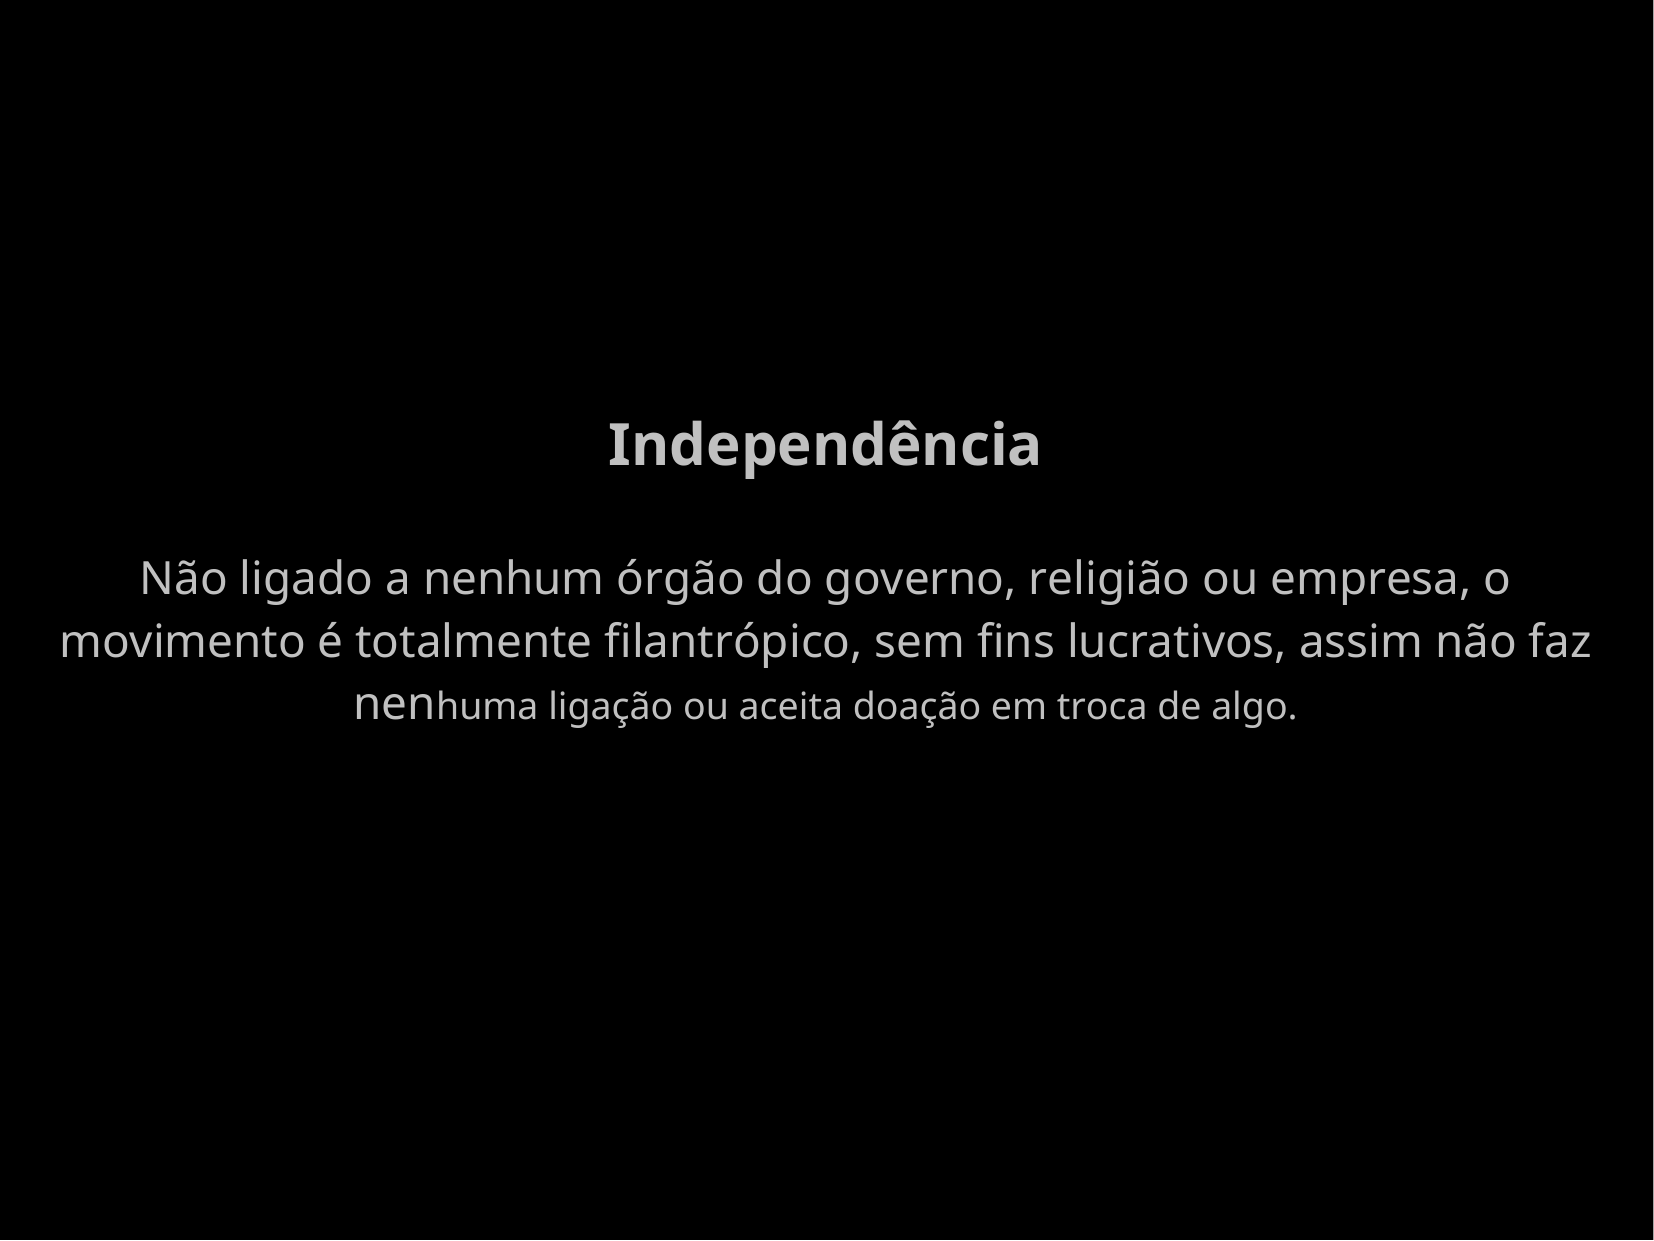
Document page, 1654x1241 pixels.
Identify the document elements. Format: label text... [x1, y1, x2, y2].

text_box Independência Não ligado a nenhum órgão do governo, religião ou empresa, o movimento é totalmente filantrópico, sem fins lucrativos, assim não faz nenhuma ligação ou aceita doação em troca de algo. [0, 0, 1654, 1241]
